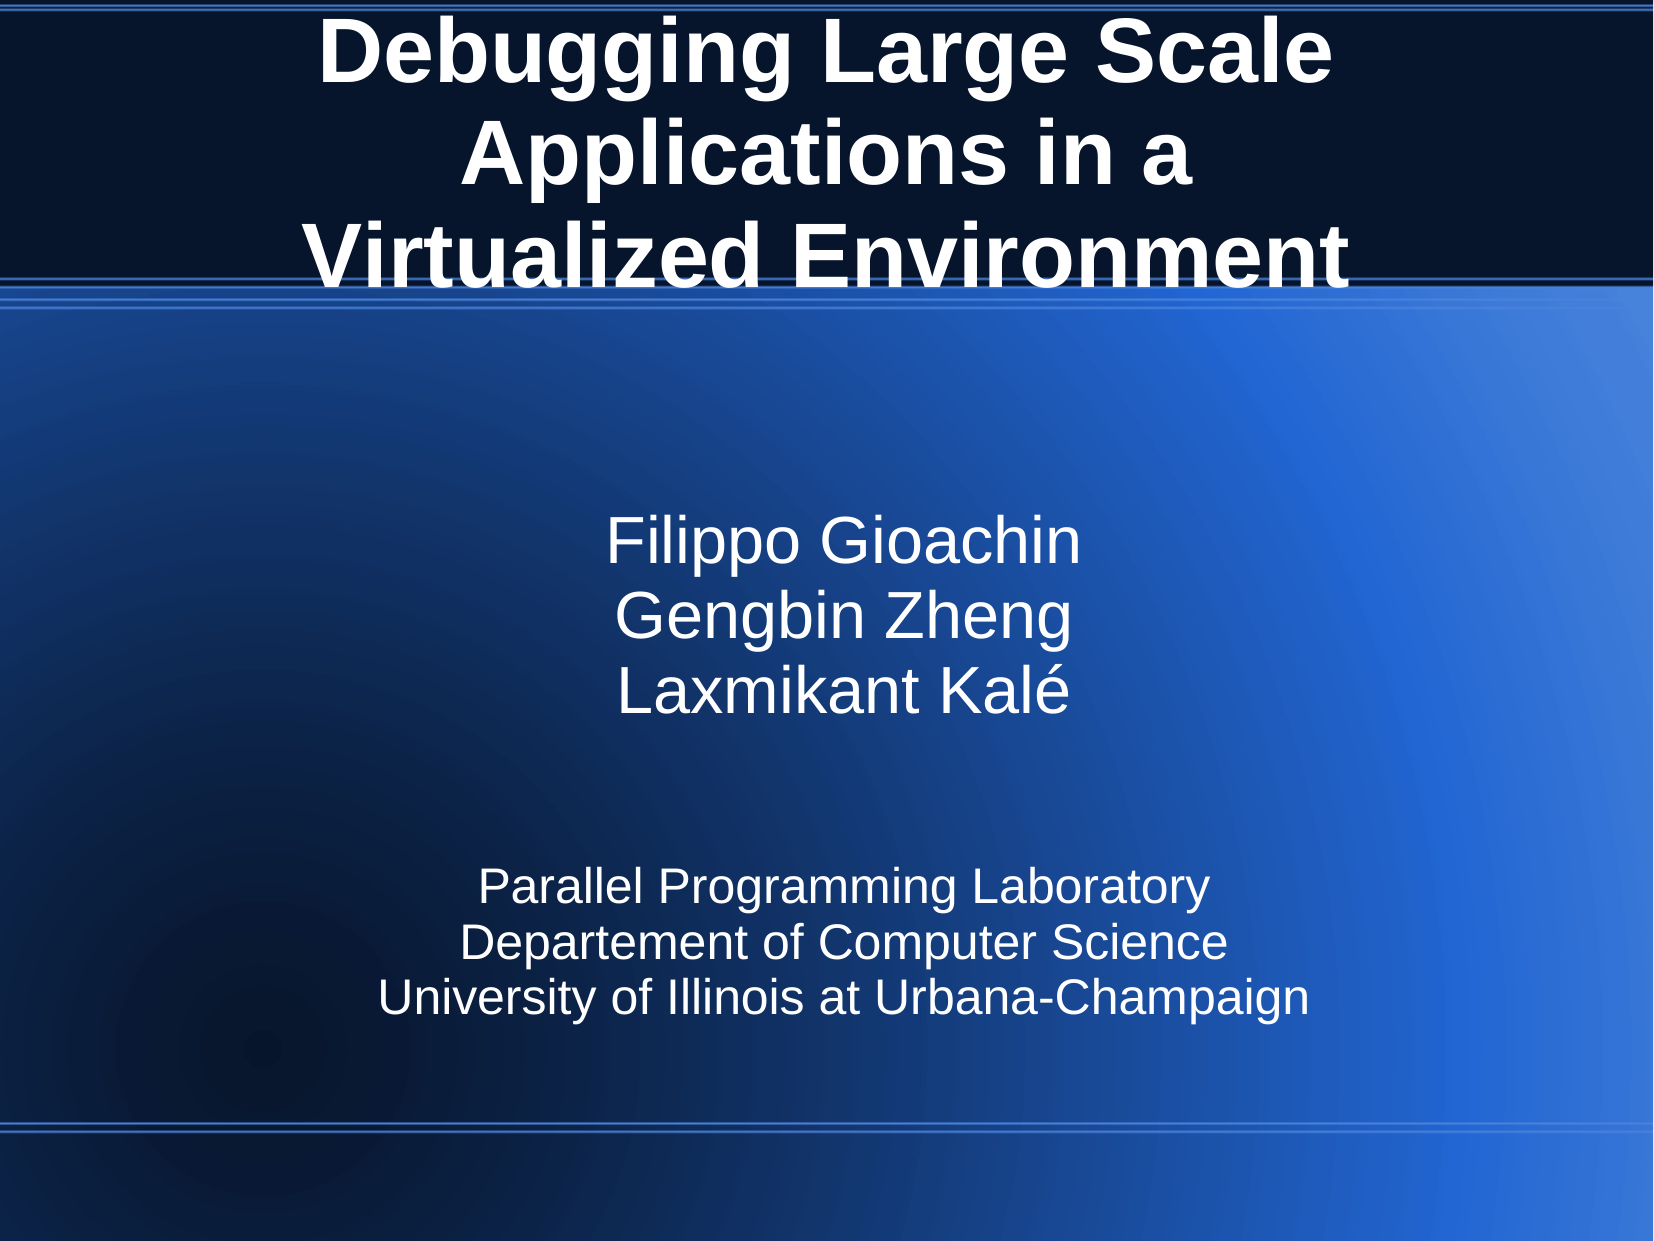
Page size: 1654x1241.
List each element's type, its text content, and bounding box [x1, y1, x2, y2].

picture [0, 0, 1654, 1241]
subtitle Filippo Gioachin Gengbin Zheng Laxmikant Kalé Parallel Programming Laboratory Departement of Computer Science University of Illinois at Urbana-Champaign [82, 355, 1571, 1174]
title Debugging Large Scale Applications in a Virtualized Environment [26, 0, 1627, 307]
